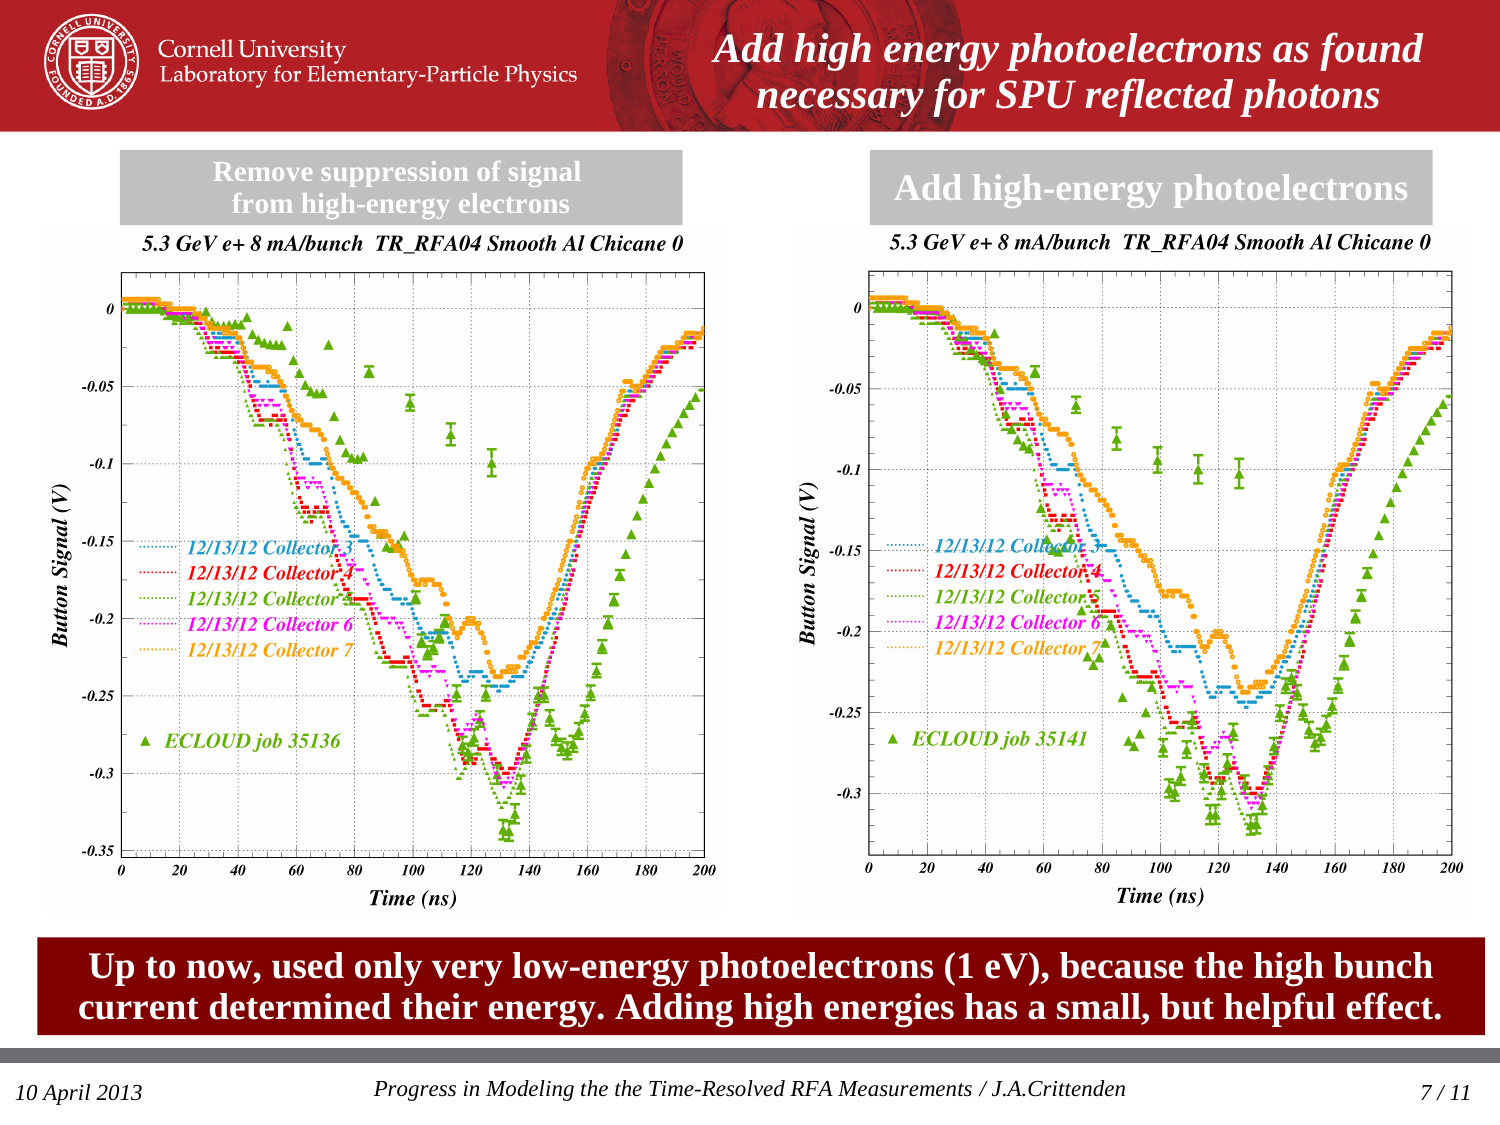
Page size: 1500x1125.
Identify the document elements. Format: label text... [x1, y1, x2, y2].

text_box Add high-energy photoelectrons [869, 149, 1433, 226]
picture [795, 224, 1472, 916]
picture [45, 224, 722, 916]
text_box Up to now, used only very low-energy photoelectrons (1 eV), because the high bunch current determined their energy. Adding high energies has a small, but helpful effect. [37, 937, 1485, 1036]
text_box Remove suppression of signal from high-energy electrons [119, 149, 683, 226]
picture [0, 0, 1500, 132]
title Add high energy photoelectrons as found necessary for SPU reflected photons [637, 7, 1500, 136]
